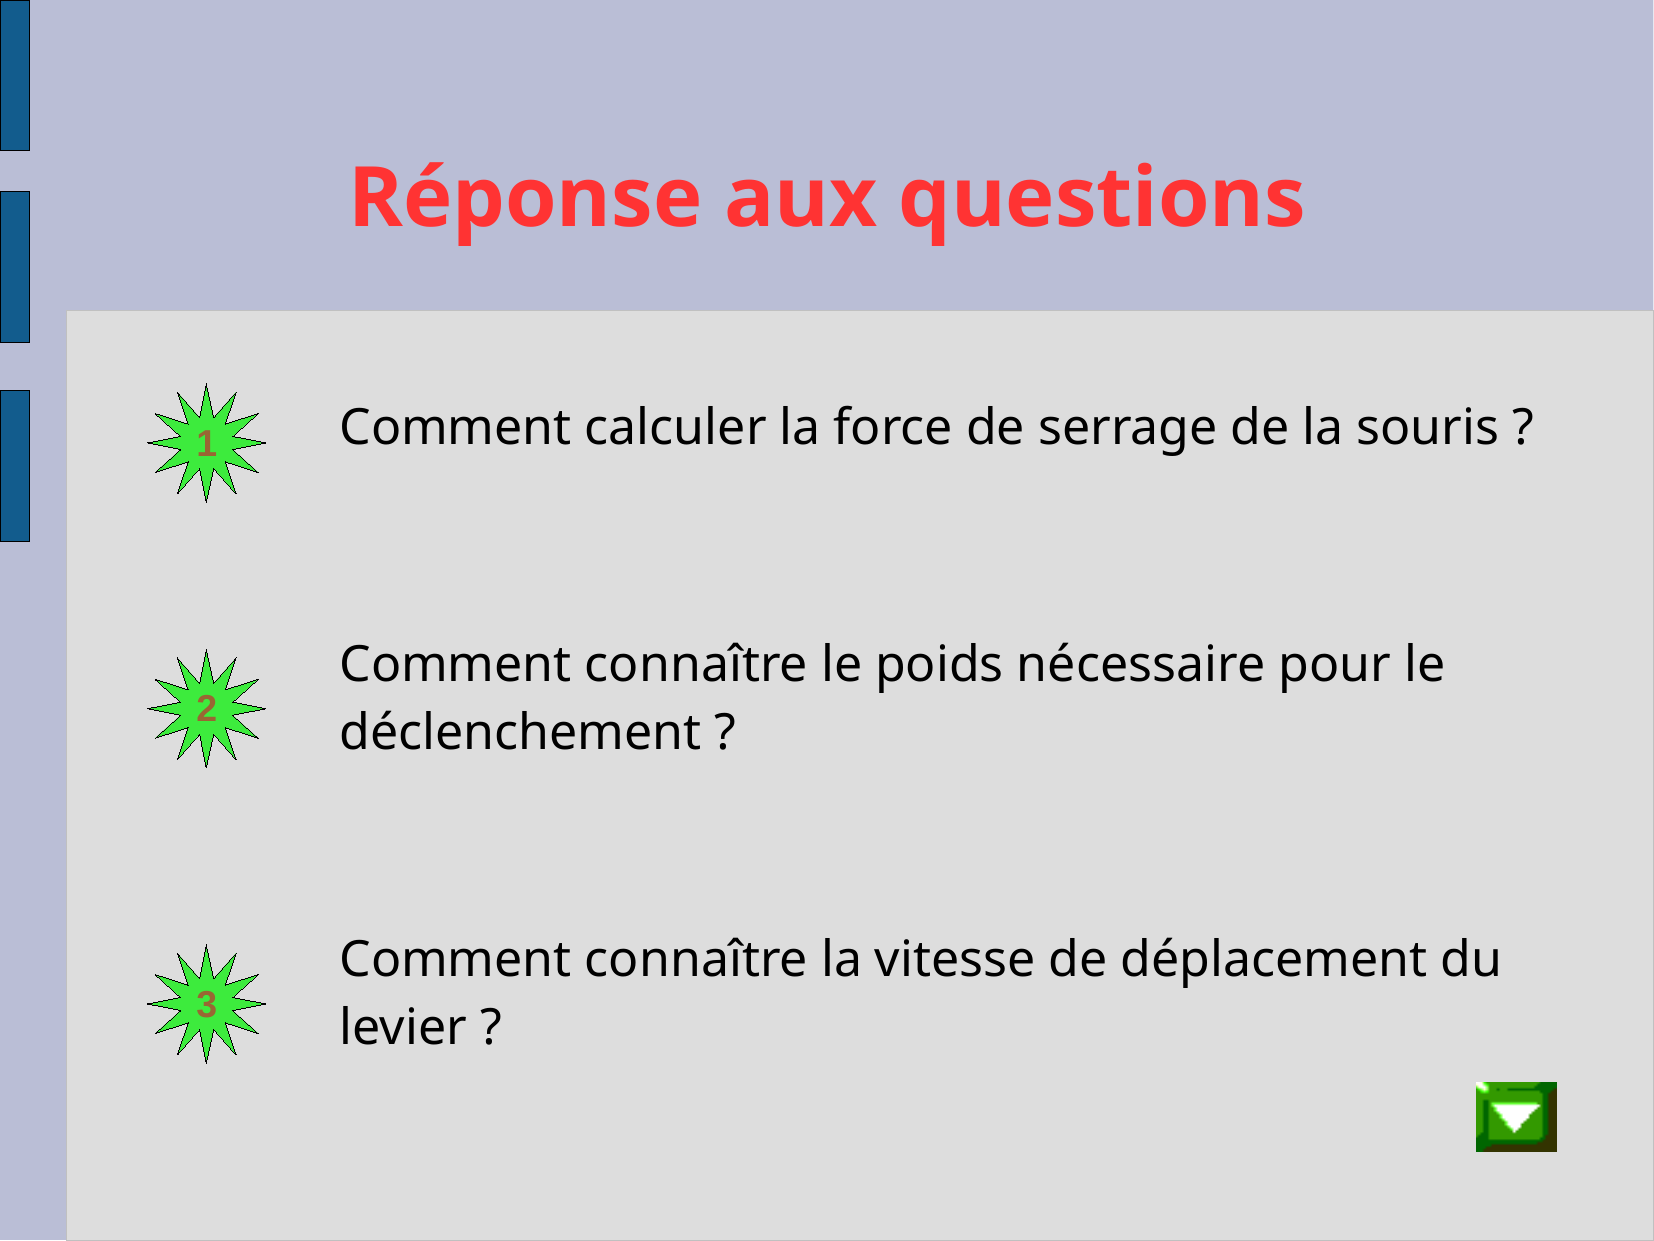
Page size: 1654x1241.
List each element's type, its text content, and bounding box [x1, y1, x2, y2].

text_box 3 [147, 944, 266, 1064]
text_box Comment calculer la force de serrage de la souris ? [324, 383, 1595, 473]
text_box Comment connaître le poids nécessaire pour le déclenchement ? [324, 620, 1565, 775]
text_box 1 [147, 383, 266, 503]
title Réponse aux questions [121, 98, 1534, 291]
picture [1476, 1082, 1557, 1152]
text_box Comment connaître la vitesse de déplacement du levier ? [324, 915, 1625, 1070]
text_box 2 [147, 649, 266, 768]
